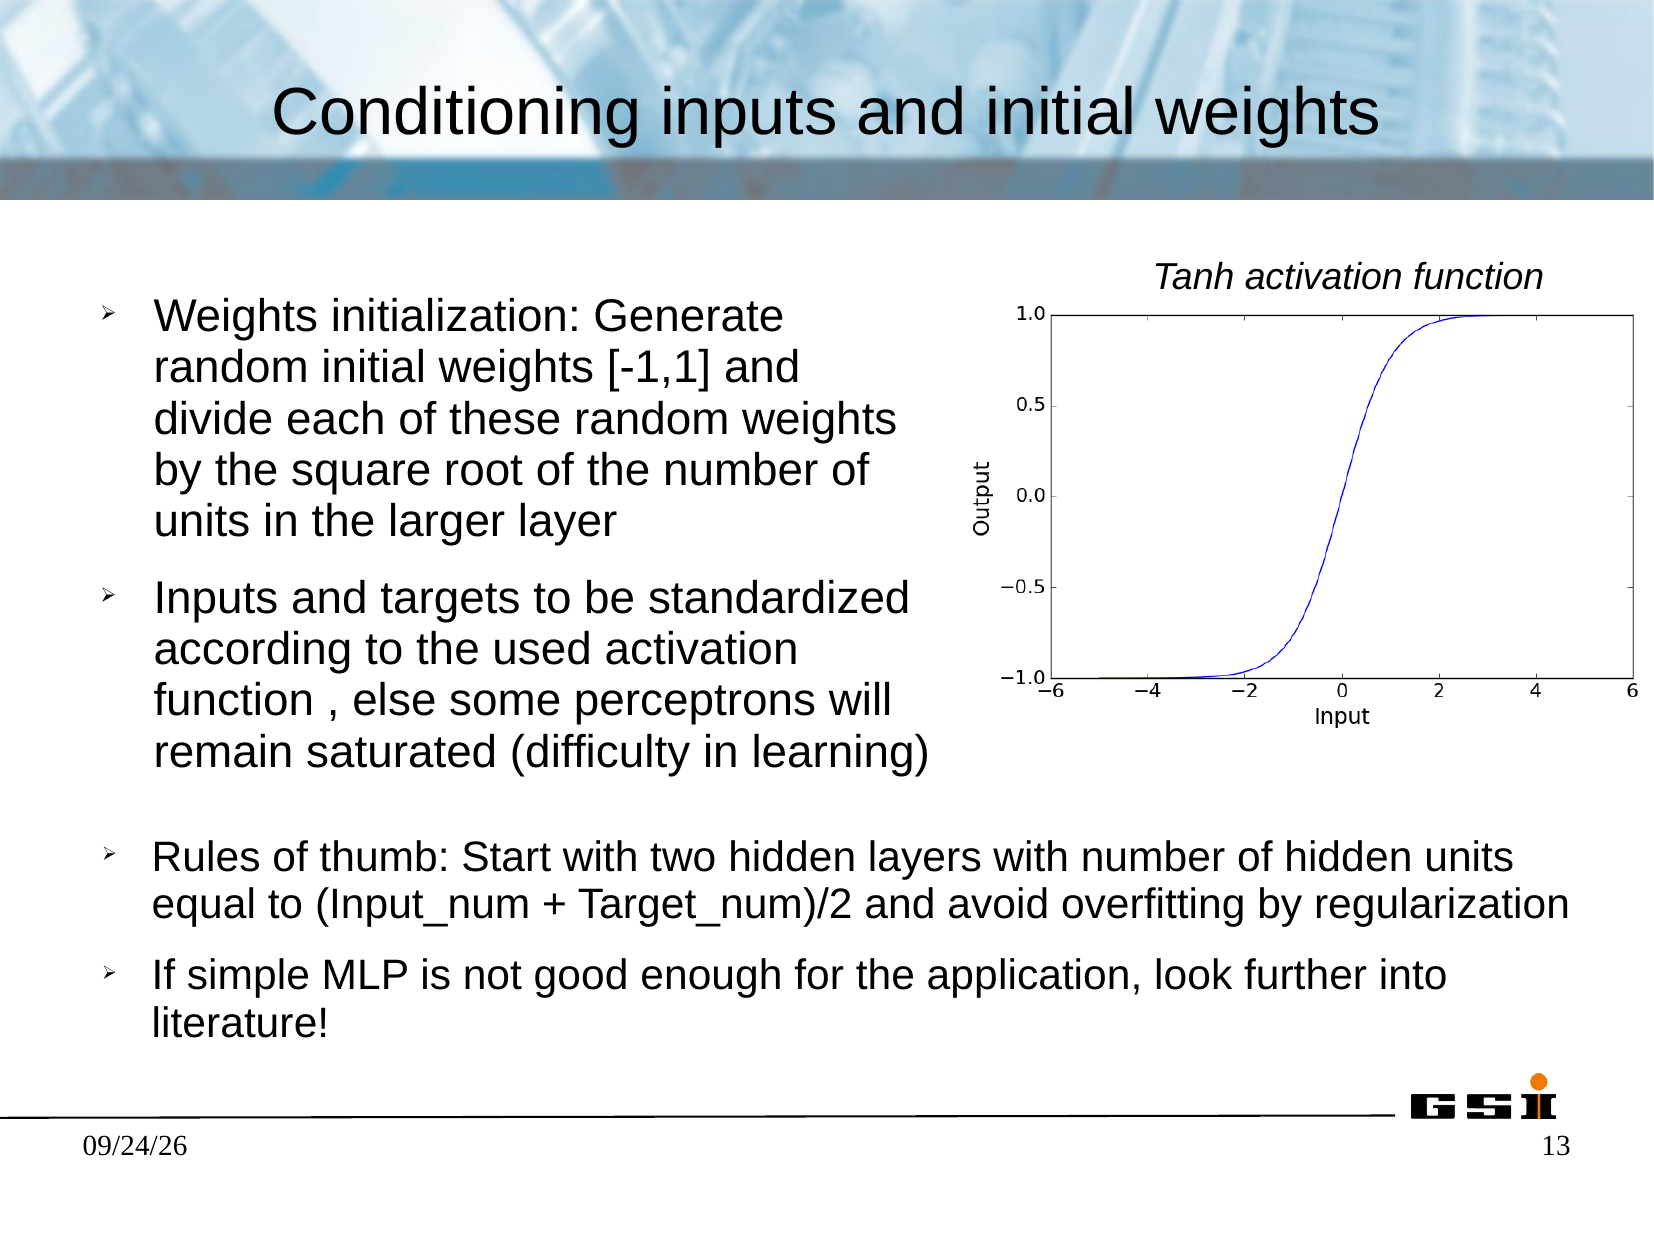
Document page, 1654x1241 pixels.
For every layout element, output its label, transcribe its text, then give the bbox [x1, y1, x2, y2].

list Weights initialization: Generate random initial weights [-1,1] and divide each of these random weights by the square root of the number of units in the larger layer Inputs and targets to be standardized according to the used activation function , else some perceptrons will remain saturated (difficulty in learning) [82, 290, 934, 804]
text_box Tanh activation function [1137, 248, 1560, 305]
picture [1411, 1081, 1556, 1119]
text_box Rules of thumb: Start with two hidden layers with number of hidden units equal to (Input_num + Target_num)/2 and avoid overfitting by regularization If simple MLP is not good enough for the application, look further into literature! [85, 832, 1583, 1081]
picture [0, 0, 1654, 200]
picture [956, 289, 1654, 745]
title Conditioning inputs and initial weights [82, 8, 1571, 216]
